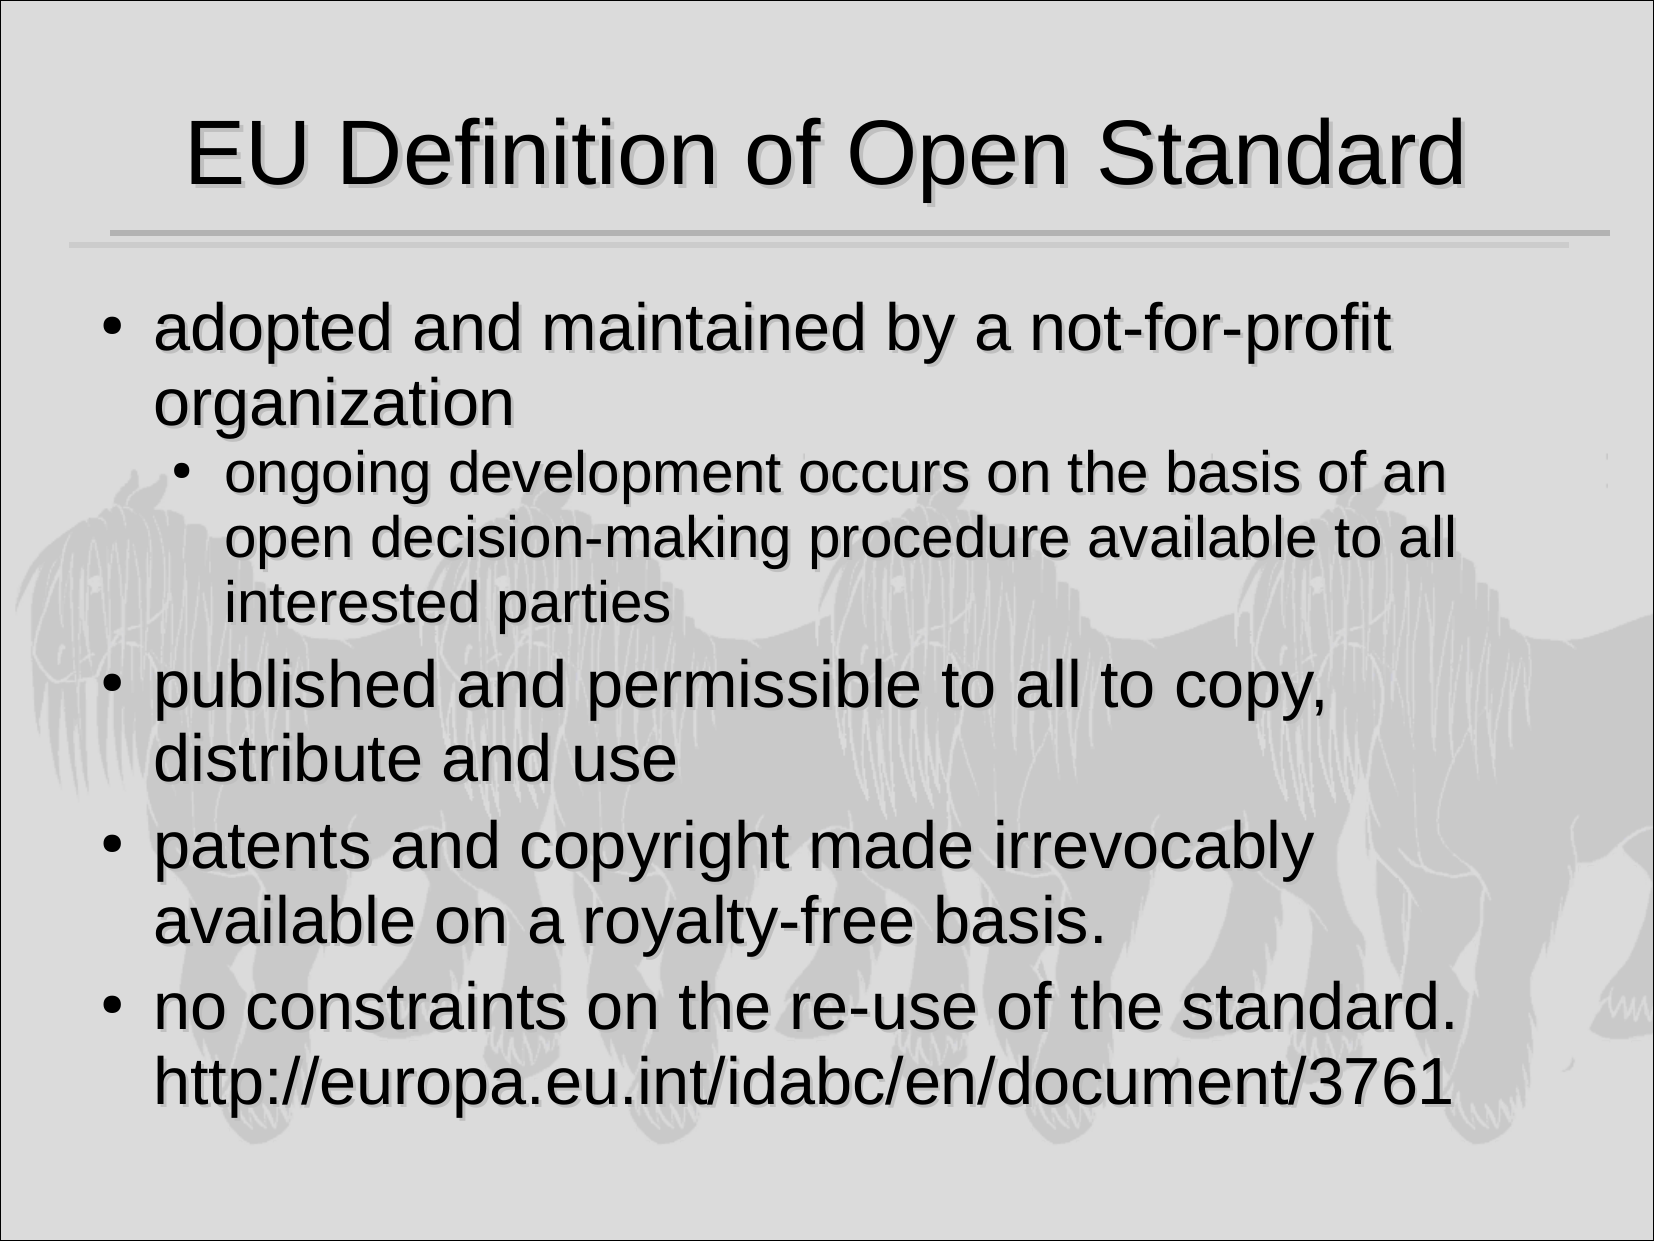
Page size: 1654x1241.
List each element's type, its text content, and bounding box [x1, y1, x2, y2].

title EU Definition of Open Standard [82, 56, 1571, 250]
list adopted and maintained by a not-for-profit organization ongoing development occurs on the basis of an open decision-making procedure available to all interested parties published and permissible to all to copy, distribute and use patents and copyright made irrevocably available on a royalty-free basis. no constraints on the re-use of the standard. http://europa.eu.int/idabc/en/document/3761 [82, 290, 1571, 1208]
